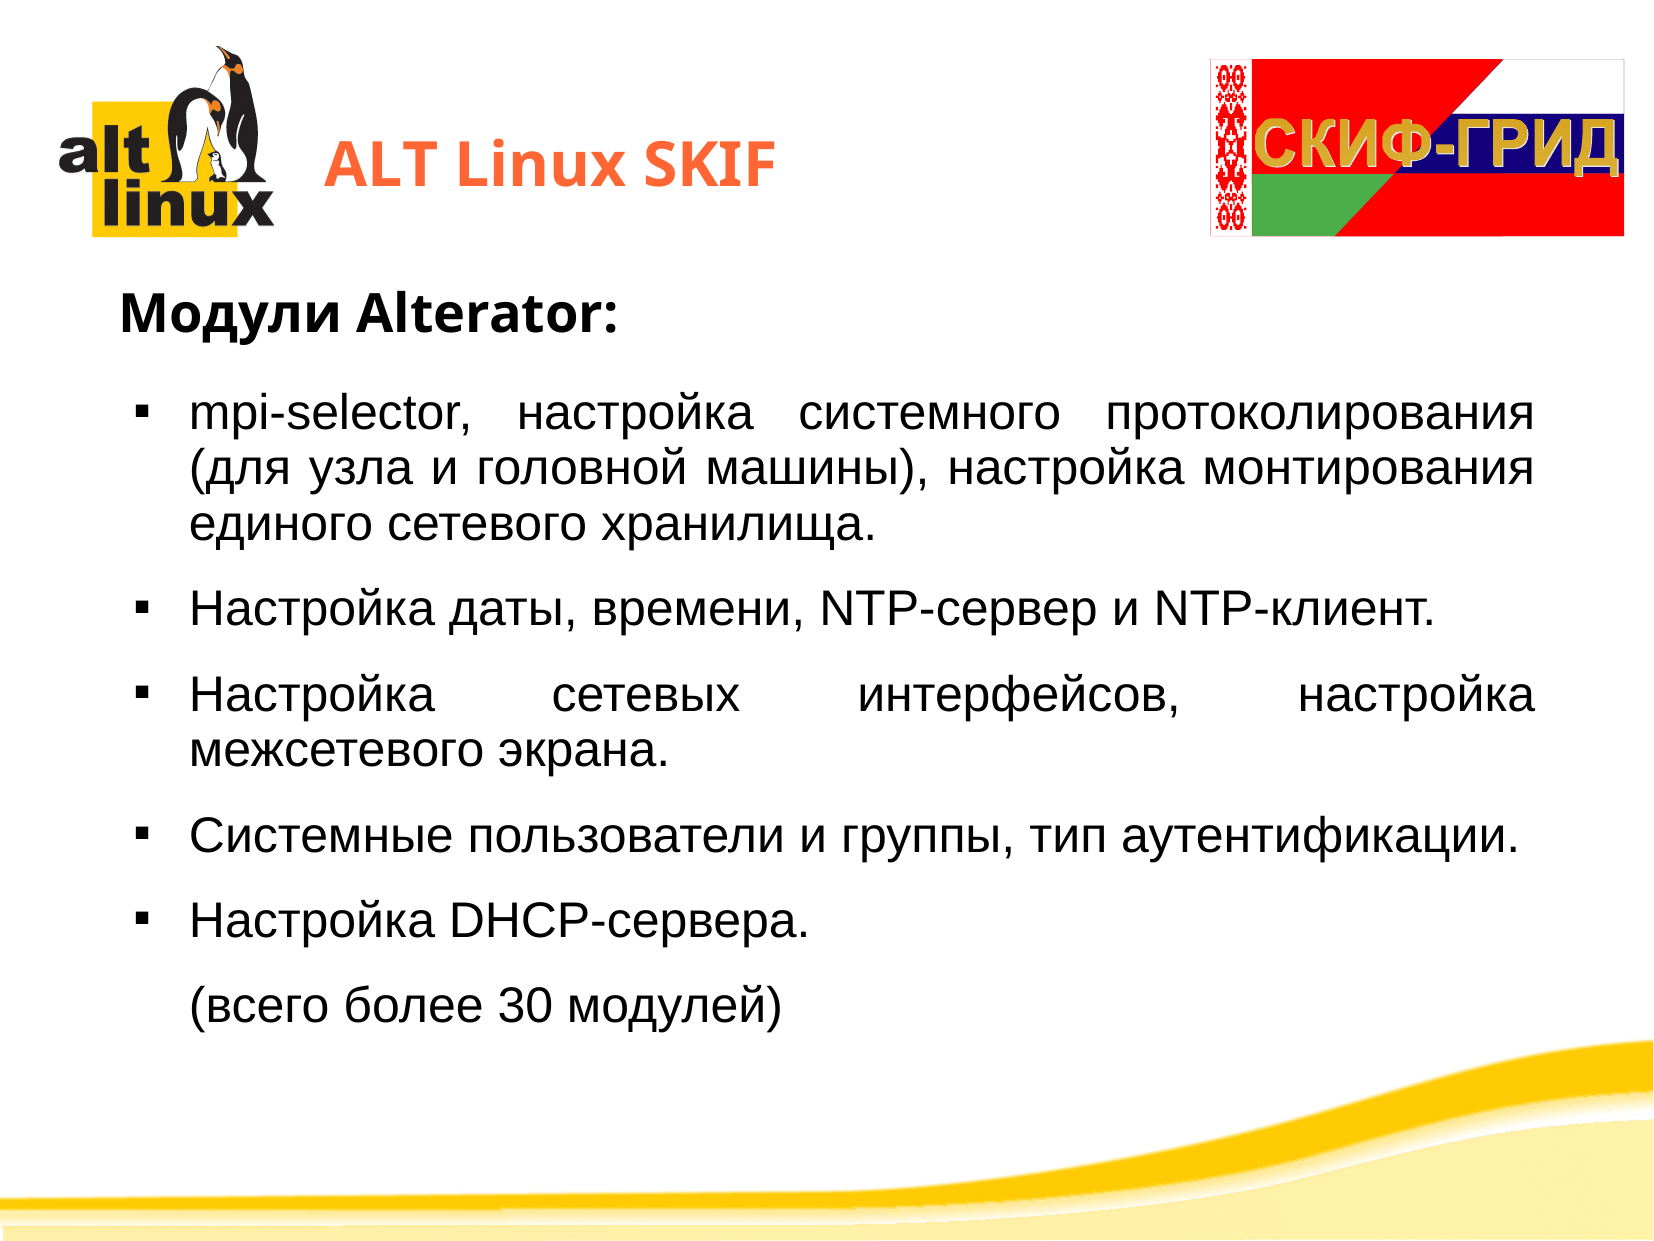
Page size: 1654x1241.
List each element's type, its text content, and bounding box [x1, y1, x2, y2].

title ALT Linux SKIF [324, 88, 1210, 237]
list mpi-selector, настройка системного протоколирования (для узла и головной машины), настройка монтирования единого сетевого хранилища. Настройка даты, времени, NTP-сервер и NTP-клиент. Настройка сетевых интерфейсов, настройка межсетевого экрана. Системные пользователи и группы, тип аутентификации. Настройка DHCP-сервера. (всего более 30 модулей) [118, 386, 1536, 1063]
title Модули Alterator: [118, 237, 1536, 386]
picture [0, 0, 1654, 1241]
